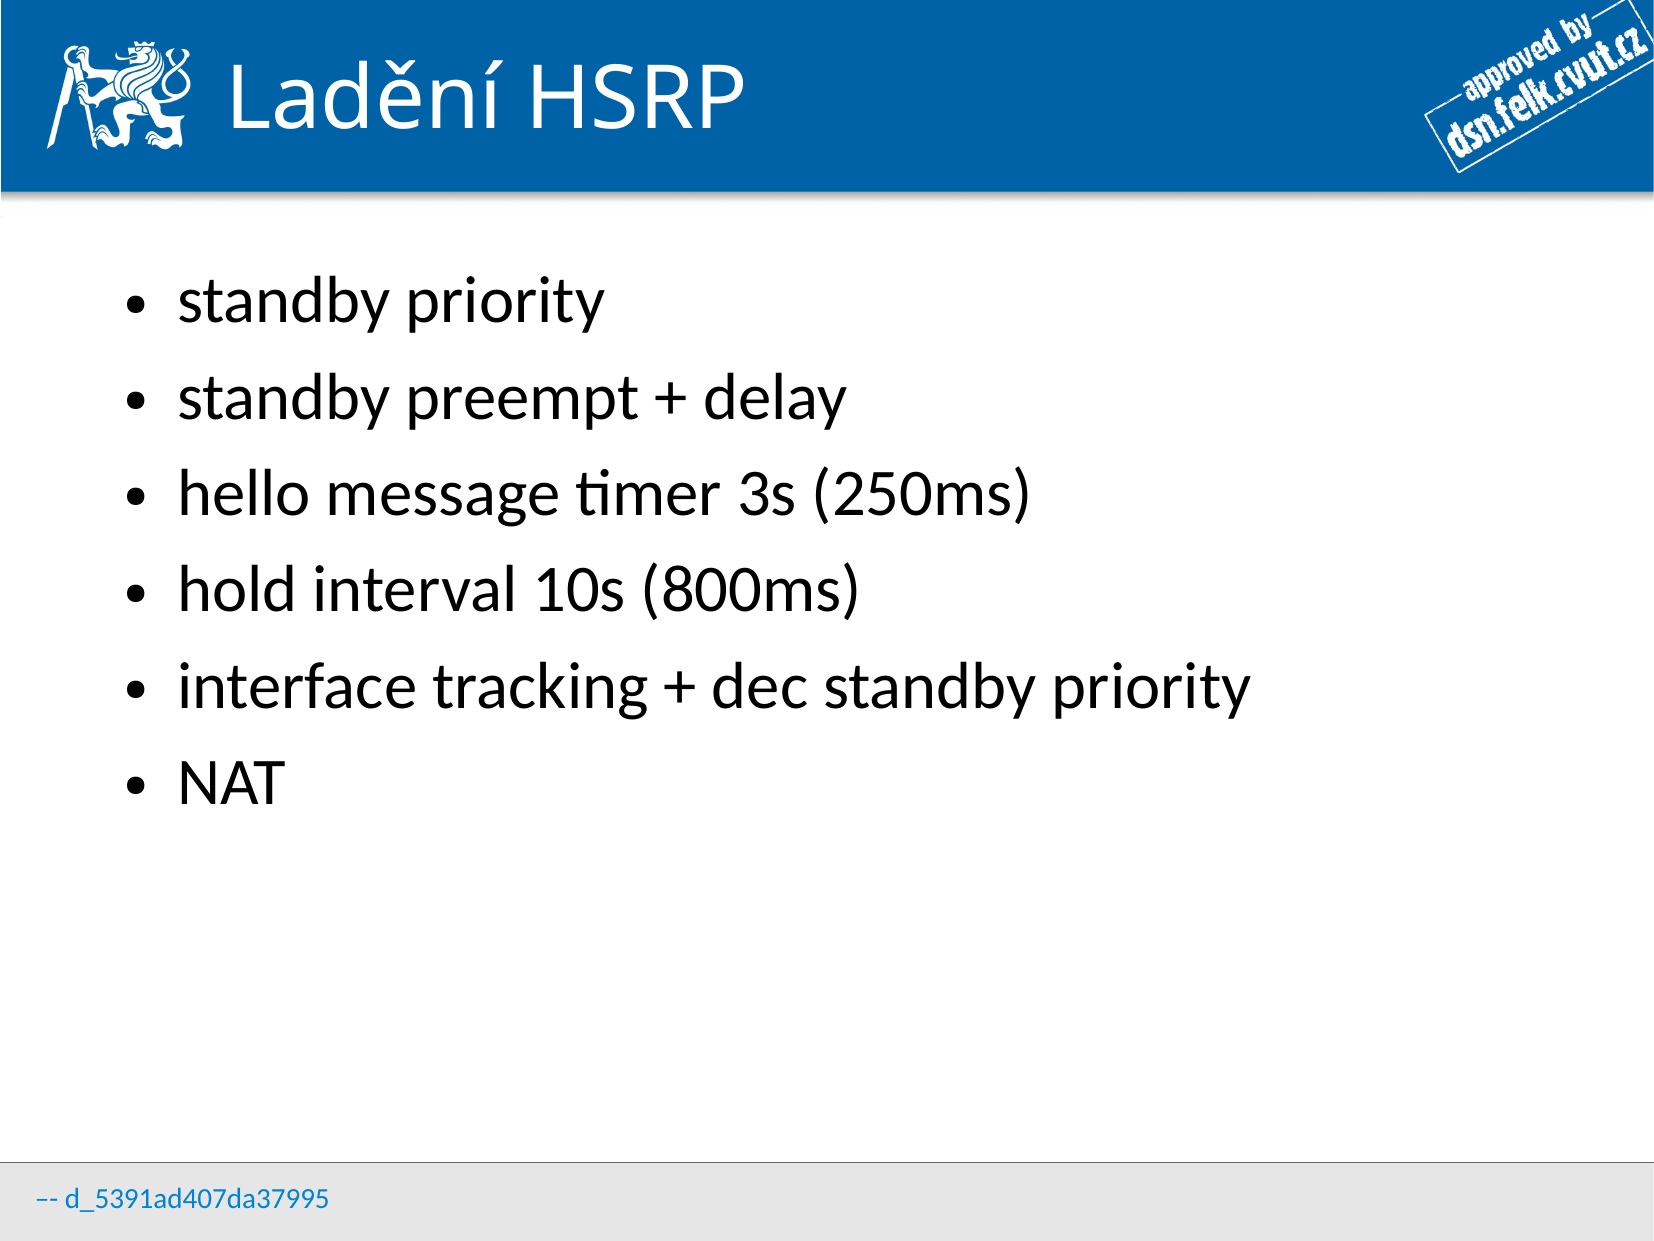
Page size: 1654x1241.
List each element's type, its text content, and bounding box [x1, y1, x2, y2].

picture [1, 0, 1654, 217]
list standby priority standby preempt + delay hello message timer 3s (250ms) hold interval 10s (800ms) interface tracking + dec standby priority NAT [106, 272, 1595, 993]
title Ladění HSRP [225, 0, 1426, 188]
